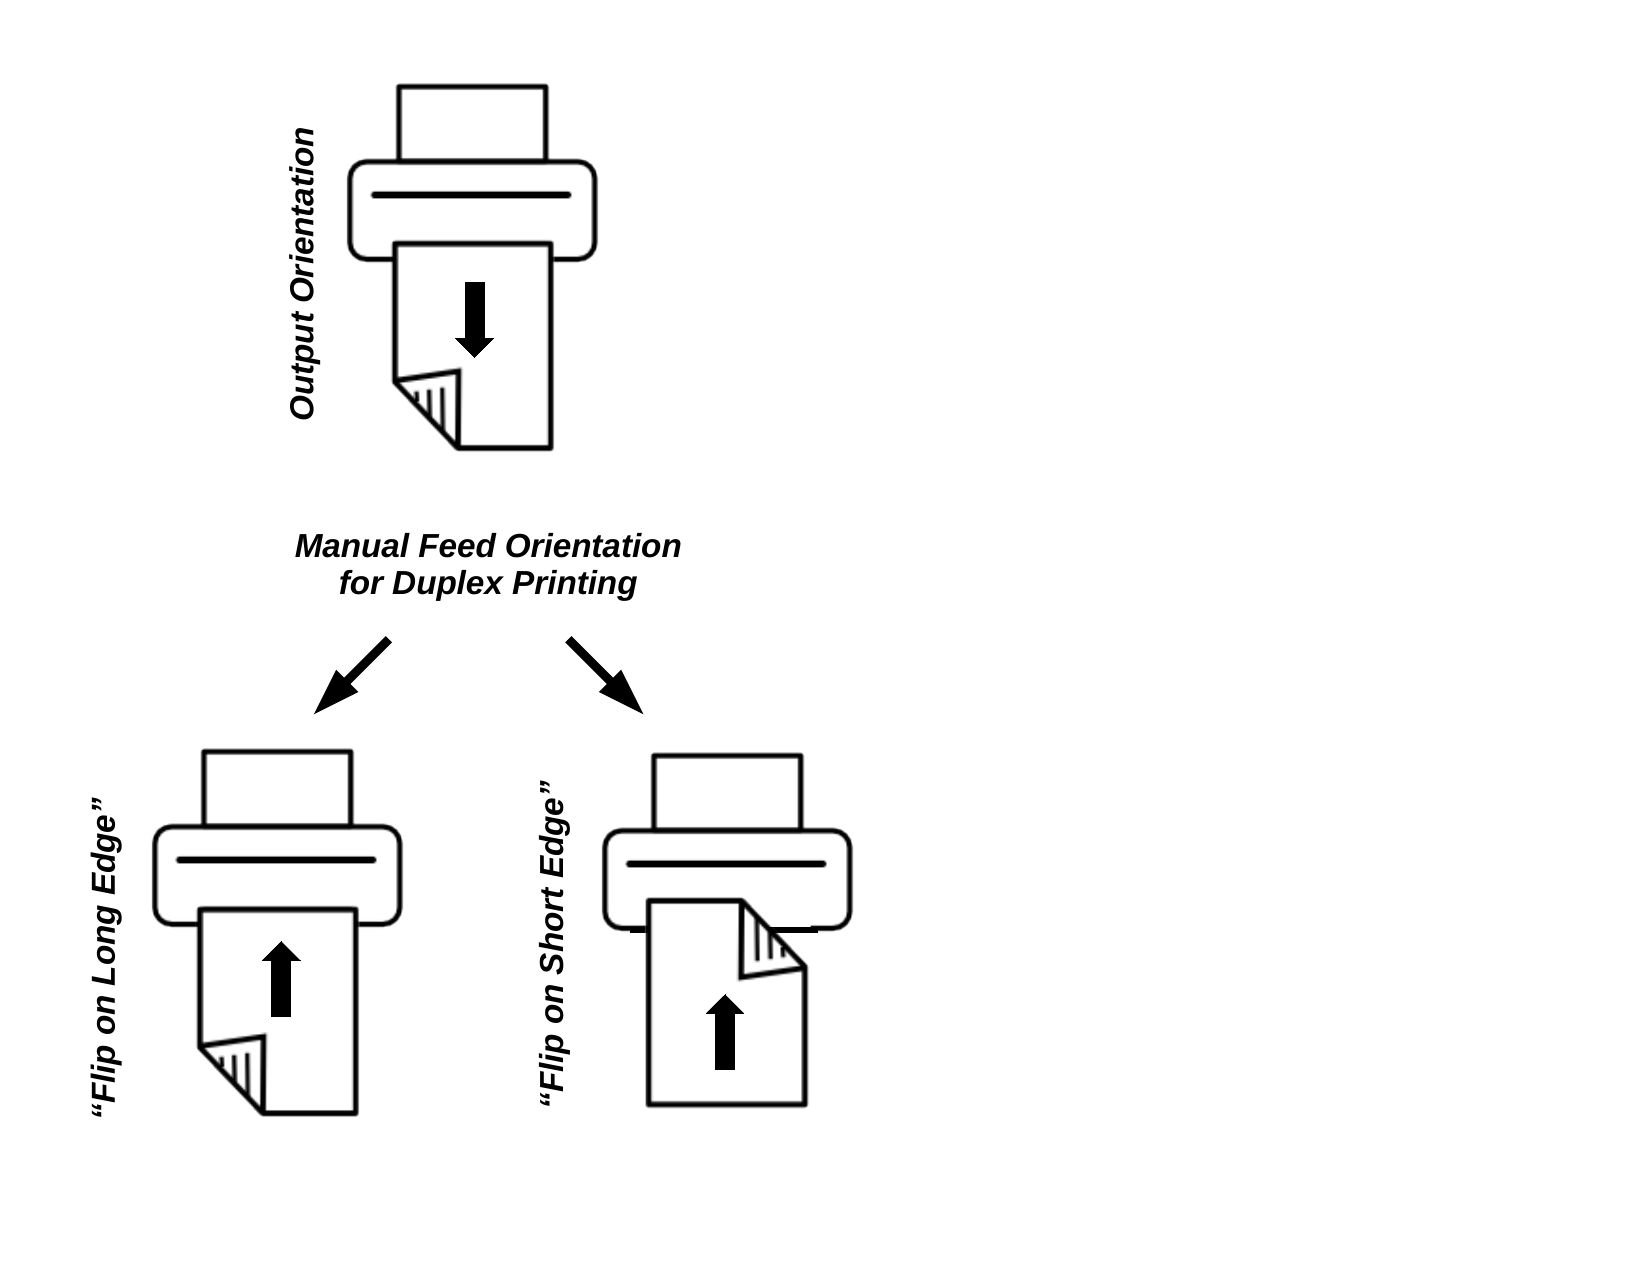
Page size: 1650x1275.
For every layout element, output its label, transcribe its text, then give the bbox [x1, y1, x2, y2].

picture [105, 710, 462, 1202]
picture [543, 714, 901, 1170]
subtitle “Flip on Long Edge” [29, 783, 178, 1136]
text_box Output Orientation [236, 98, 368, 450]
text_box [455, 282, 494, 358]
text_box “Flip on Short Edge” [493, 769, 610, 1122]
picture [300, 45, 657, 508]
text_box [706, 994, 744, 1070]
text_box [262, 941, 301, 1017]
text_box Manual Feed Orientation for Duplex Printing [282, 508, 695, 620]
